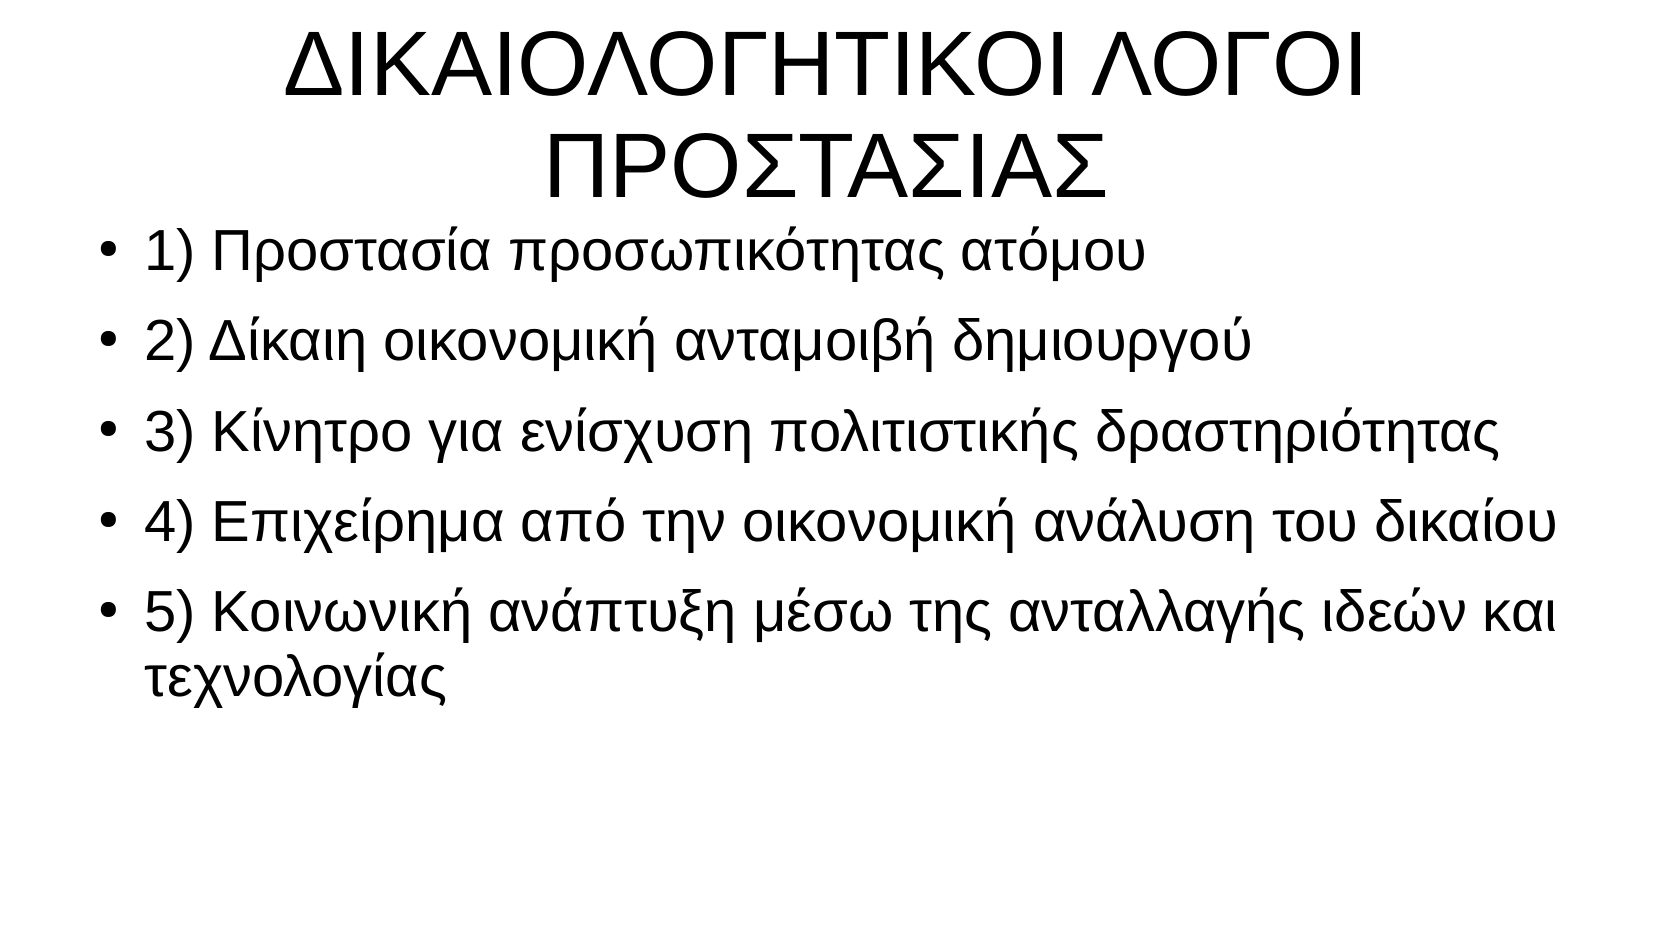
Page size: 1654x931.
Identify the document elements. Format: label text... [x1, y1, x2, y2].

list 1) Προστασία προσωπικότητας ατόμου 2) Δίκαιη οικονομική ανταμοιβή δημιουργού 3) Κίνητρο για ενίσχυση πολιτιστικής δραστηριότητας 4) Επιχείρημα από την οικονομική ανάλυση του δικαίου 5) Κοινωνική ανάπτυξη μέσω της ανταλλαγής ιδεών και τεχνολογίας [82, 217, 1571, 758]
title ΔΙΚΑΙΟΛΟΓΗΤΙΚΟΙ ΛΟΓΟΙ ΠΡΟΣΤΑΣΙΑΣ [82, 12, 1571, 217]
